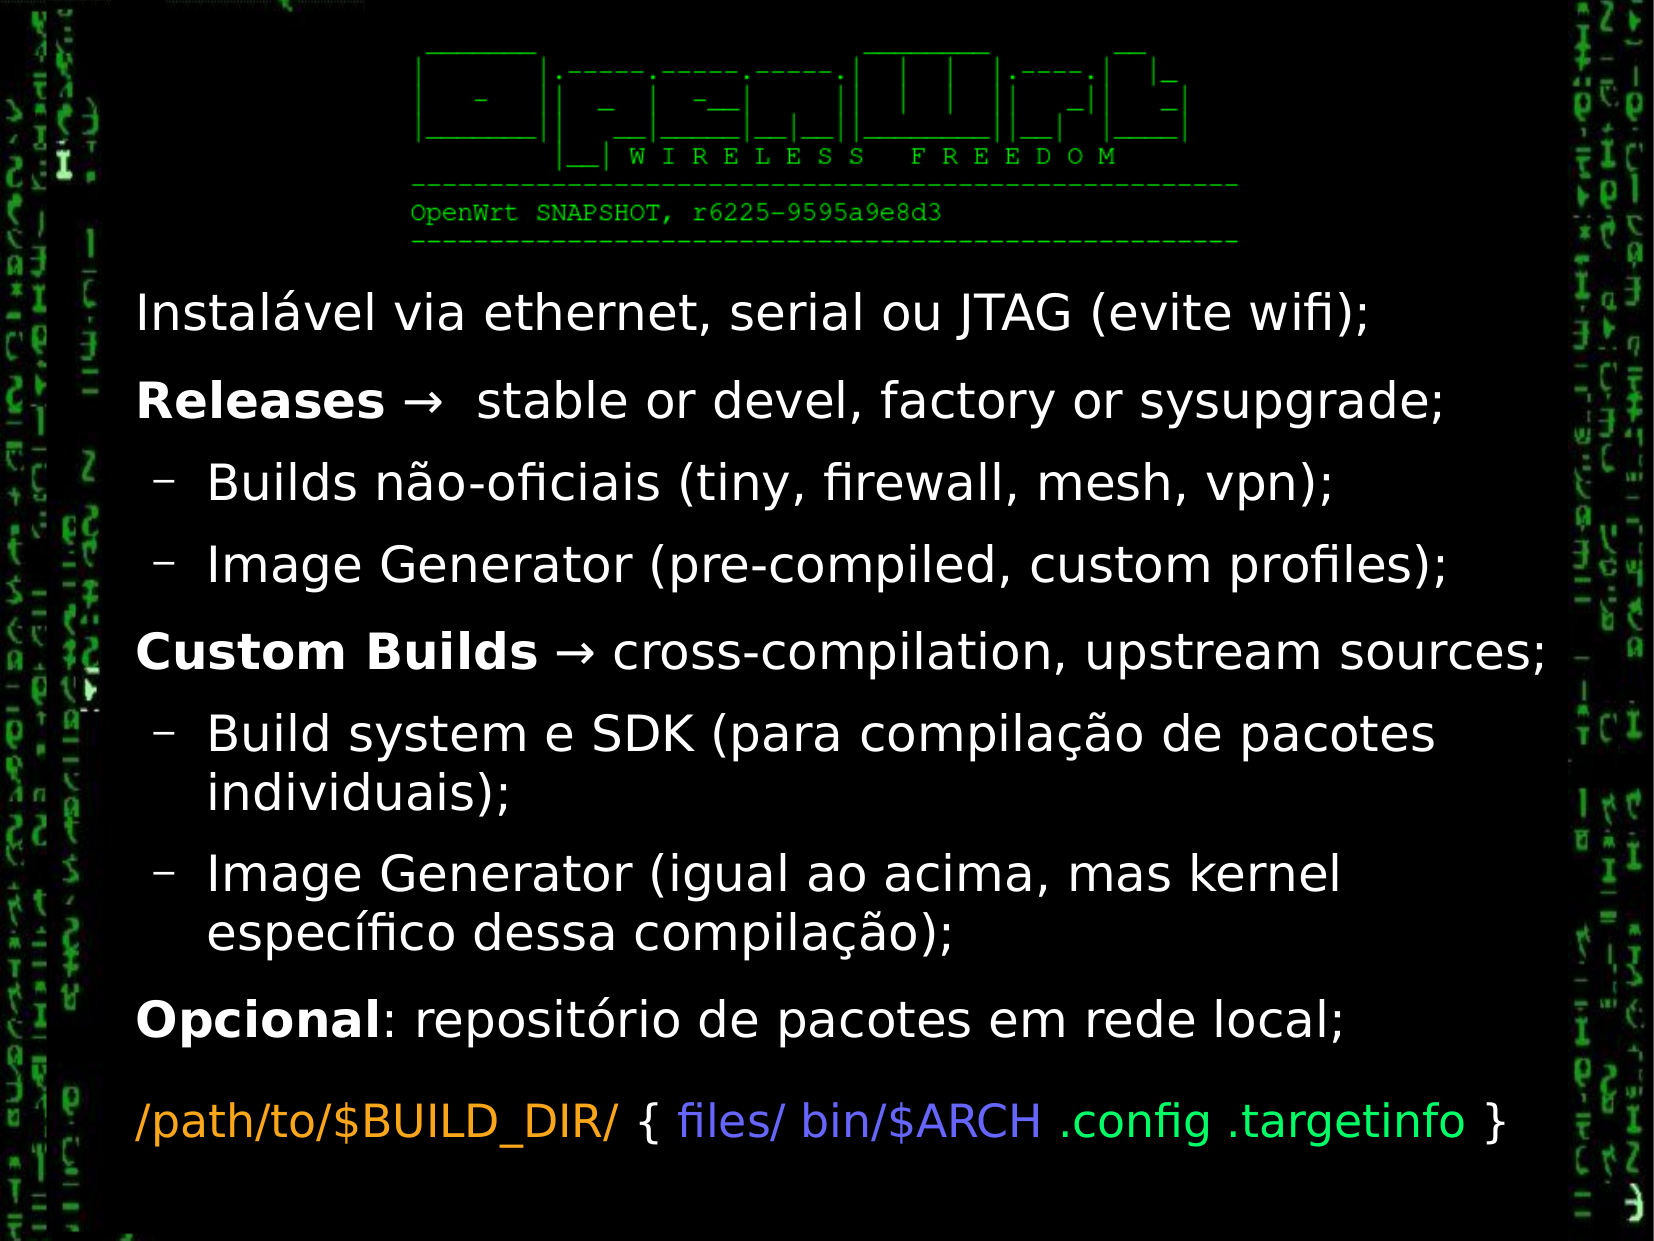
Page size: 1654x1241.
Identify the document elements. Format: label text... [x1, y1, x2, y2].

list Instalável via ethernet, serial ou JTAG (evite wifi); Releases → stable or devel, factory or sysupgrade; Builds não-oficiais (tiny, firewall, mesh, vpn); Image Generator (pre-compiled, custom profiles); Custom Builds → cross-compilation, upstream sources; Build system e SDK (para compilação de pacotes individuais); Image Generator (igual ao acima, mas kernel específico dessa compilação); Opcional: repositório de pacotes em rede local; /path/to/$BUILD_DIR/ { files/ bin/$ARCH .config .targetinfo } [64, 284, 1554, 1165]
picture [0, 0, 1654, 1241]
